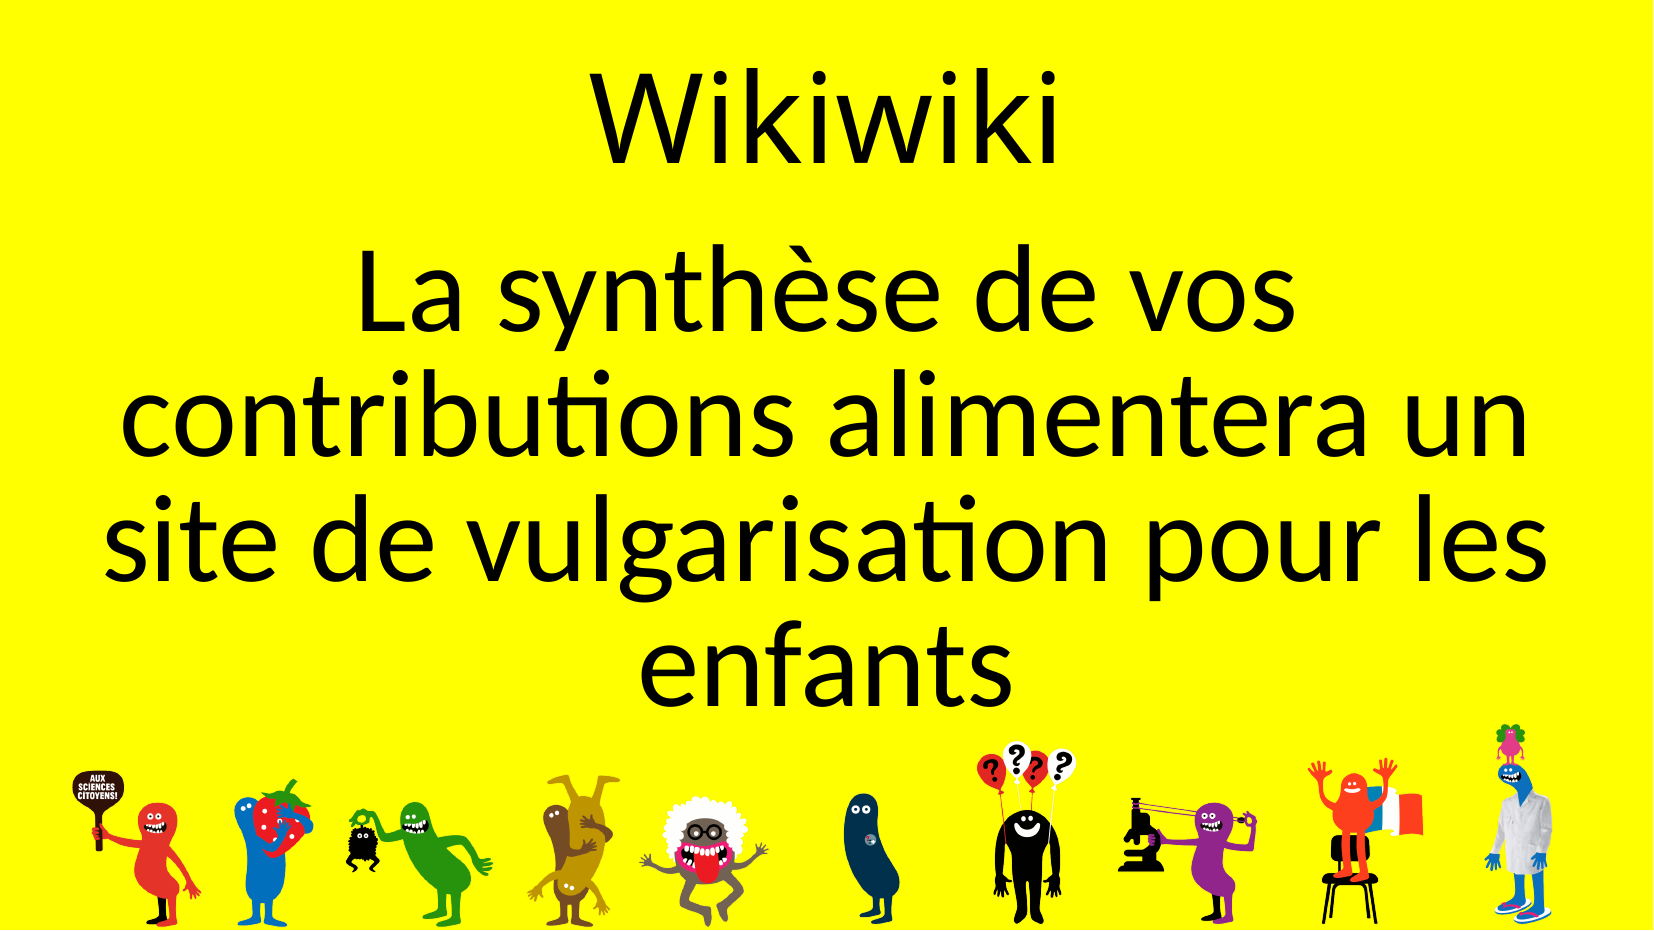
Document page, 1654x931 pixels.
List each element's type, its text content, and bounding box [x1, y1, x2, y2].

picture [64, 765, 778, 931]
picture [807, 721, 1589, 931]
subtitle La synthèse de vos contributions alimentera un site de vulgarisation pour les enfants [82, 217, 1571, 758]
title Wikiwiki [82, 28, 1571, 201]
